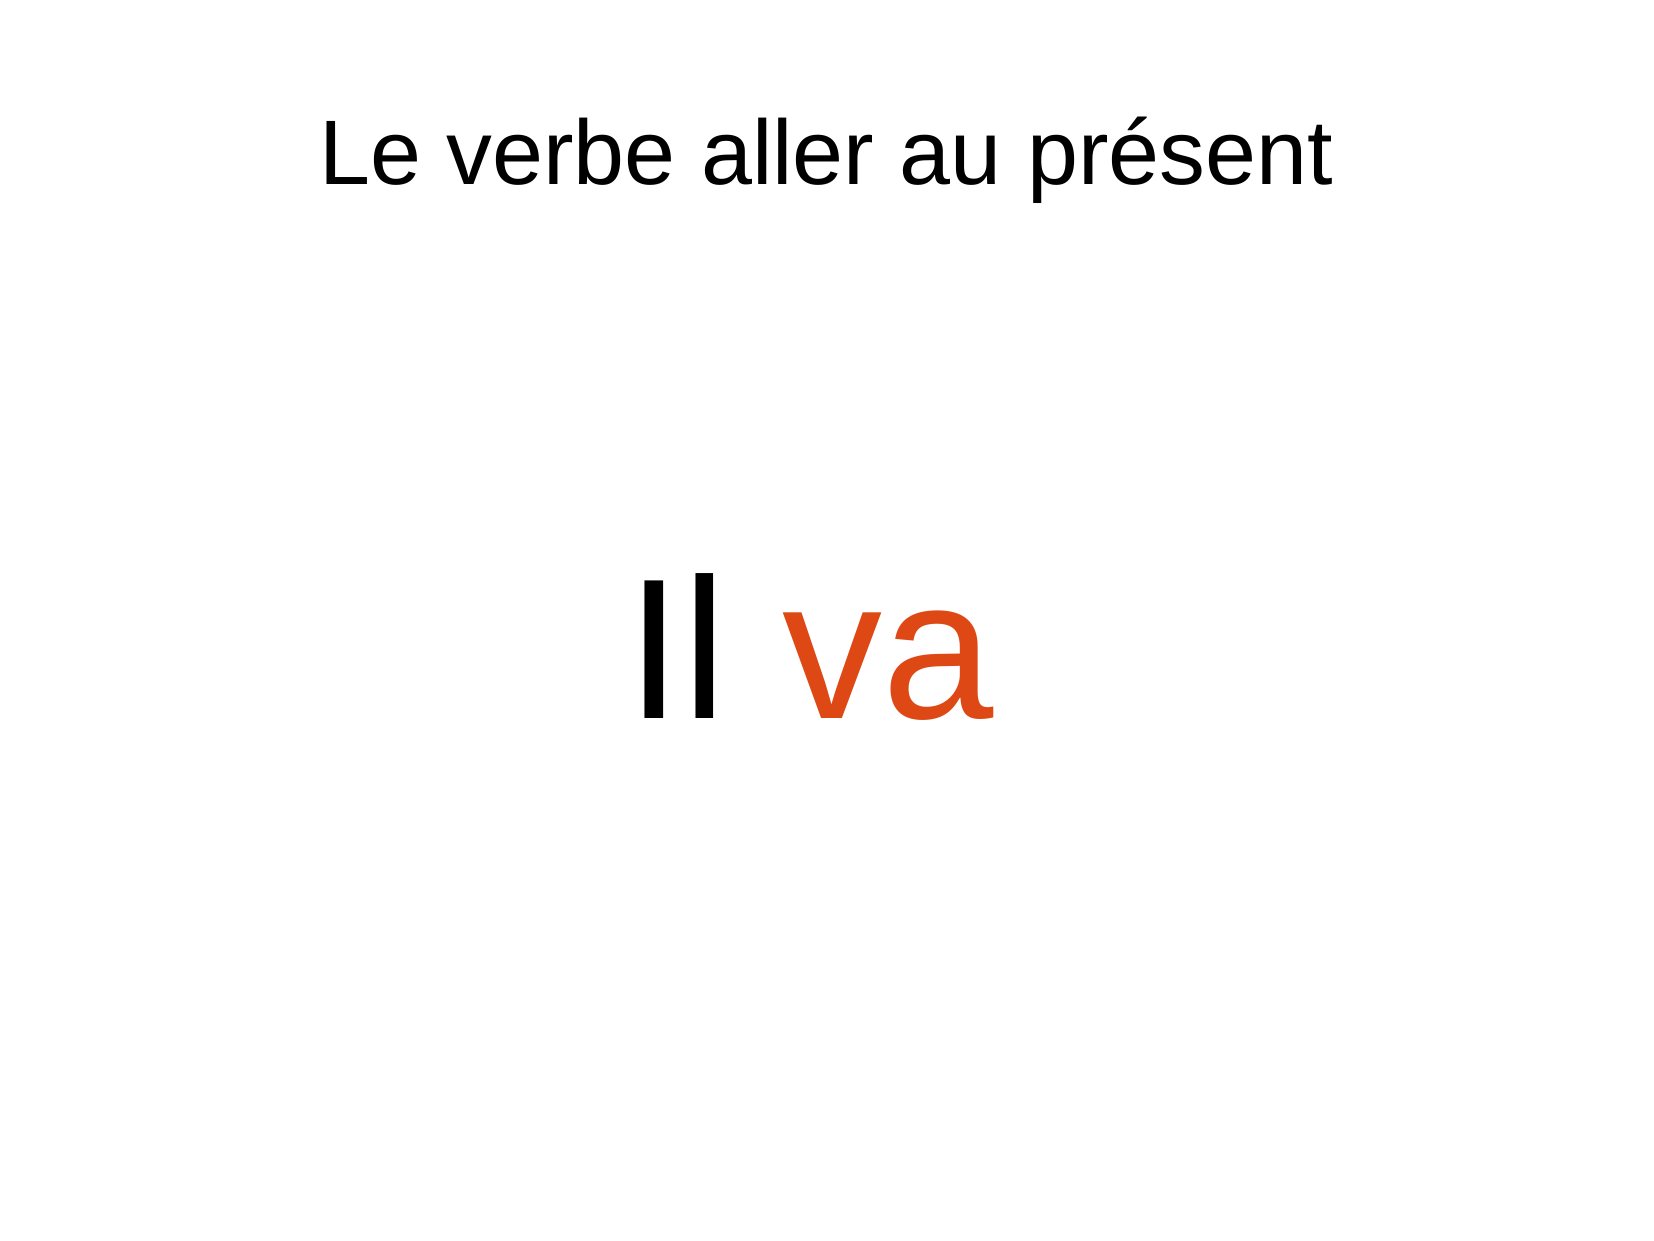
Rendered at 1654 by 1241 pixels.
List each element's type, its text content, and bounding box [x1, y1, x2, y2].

subtitle Il va [82, 290, 1538, 1010]
title Le verbe aller au présent [82, 49, 1571, 257]
